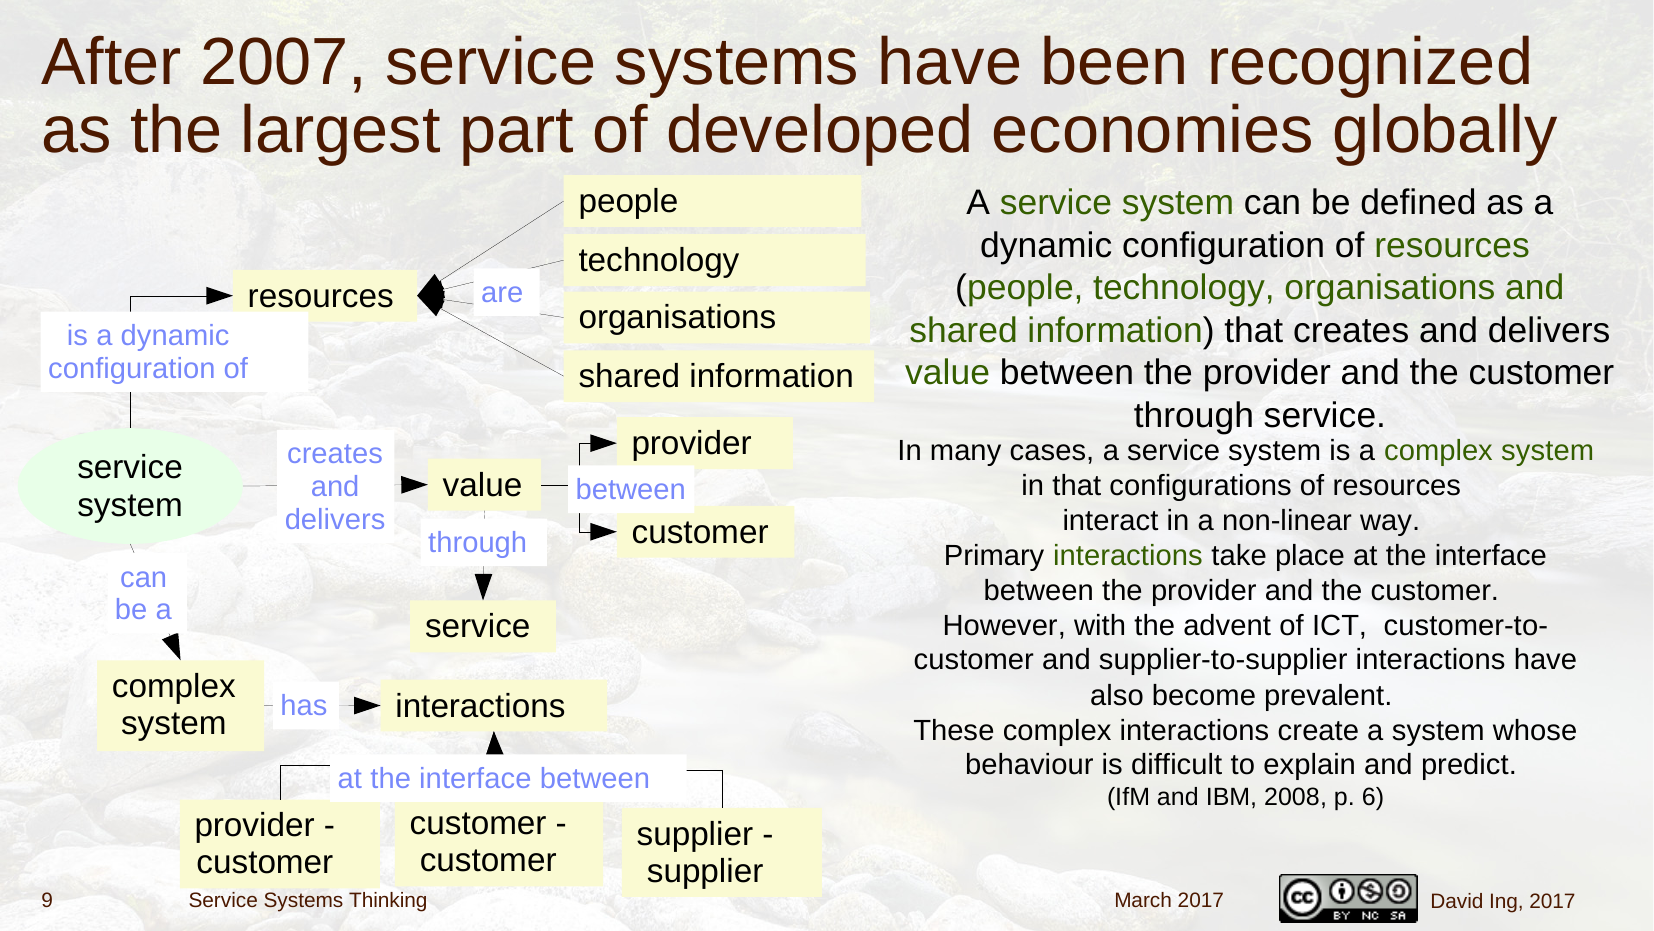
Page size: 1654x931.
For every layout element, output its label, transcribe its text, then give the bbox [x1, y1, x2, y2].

text_box In many cases, a service system is a complex system in that configurations of resources interact in a non-linear way. Primary interactions take place at the interface between the provider and the customer. However, with the advent of ICT, customer-to-customer and supplier-to-supplier interactions have also become prevalent. These complex interactions create a system whose behaviour is difficult to explain and predict. (IfM and IBM, 2008, p. 6) [882, 423, 1624, 819]
text_box service [410, 600, 556, 653]
text_box complex system [97, 660, 265, 752]
text_box through [420, 518, 547, 567]
picture [0, 0, 1654, 931]
text_box technology [563, 234, 866, 287]
text_box people [563, 175, 862, 227]
text_box can be a [107, 553, 187, 634]
text_box organisations [563, 291, 870, 344]
text_box resources [232, 269, 418, 322]
text_box are [473, 268, 540, 316]
text_box customer - customer [394, 802, 604, 887]
text_box at the interface between [330, 754, 687, 802]
text_box interactions [380, 679, 608, 732]
text_box creates and delivers [277, 429, 395, 543]
text_box value [427, 458, 542, 511]
text_box supplier - supplier [621, 807, 822, 897]
text_box service system [17, 428, 243, 544]
text_box between [568, 465, 695, 514]
text_box provider [616, 417, 793, 470]
text_box provider - customer [179, 799, 380, 889]
text_box A service system can be defined as a dynamic configuration of resources (people, technology, organisations and shared information) that creates and delivers value between the provider and the customer through service. [890, 171, 1635, 442]
title After 2007, service systems have been recognized as the largest part of developed economies globally [41, 30, 1613, 174]
text_box shared information [563, 350, 875, 403]
text_box is a dynamic configuration of [40, 311, 309, 392]
text_box customer [616, 505, 795, 558]
text_box has [272, 681, 339, 730]
